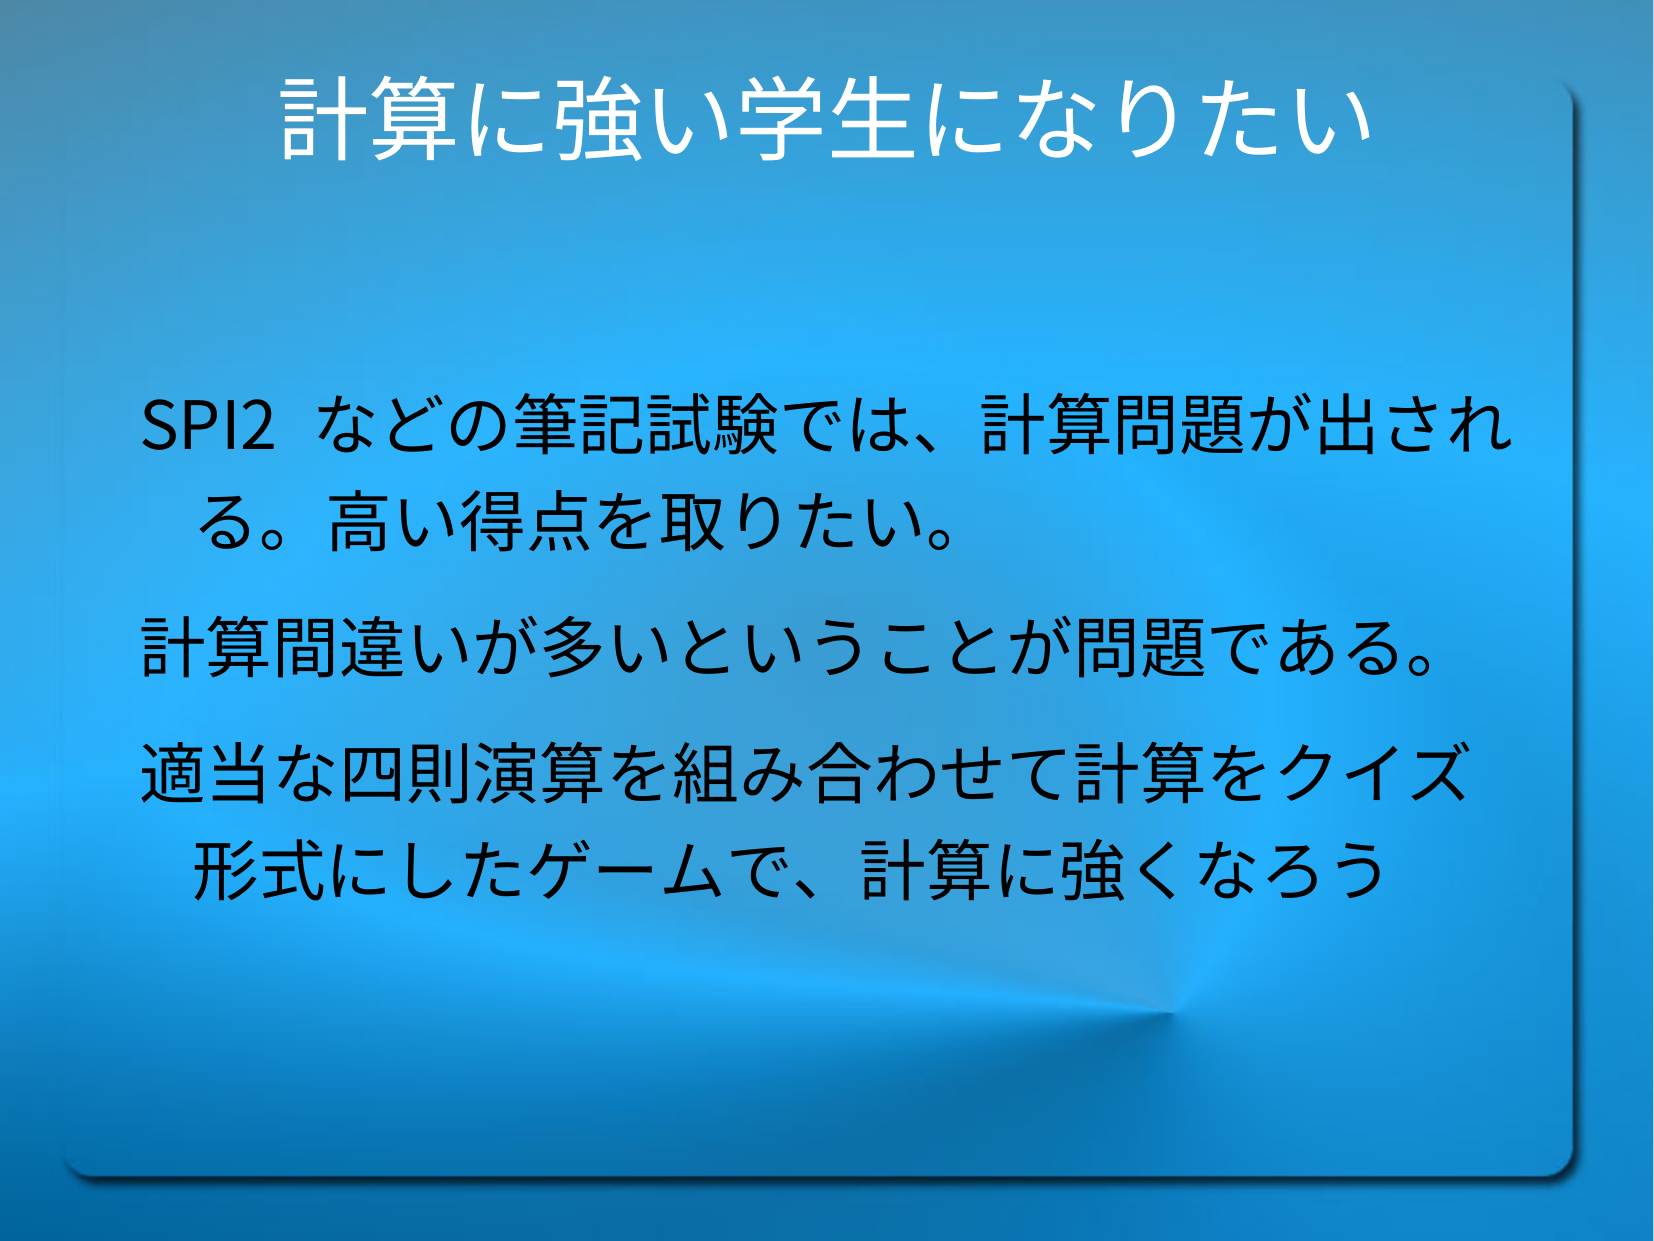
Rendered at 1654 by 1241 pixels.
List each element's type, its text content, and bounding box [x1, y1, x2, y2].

picture [0, 0, 1654, 1241]
list SPI2 などの筆記試験では、計算問題が出される。高い得点を取りたい。 計算間違いが多いということが問題である。 適当な四則演算を組み合わせて計算をクイズ形式にしたゲームで、計算に強くなろう [121, 371, 1534, 1099]
title 計算に強い学生になりたい [121, 88, 1534, 273]
